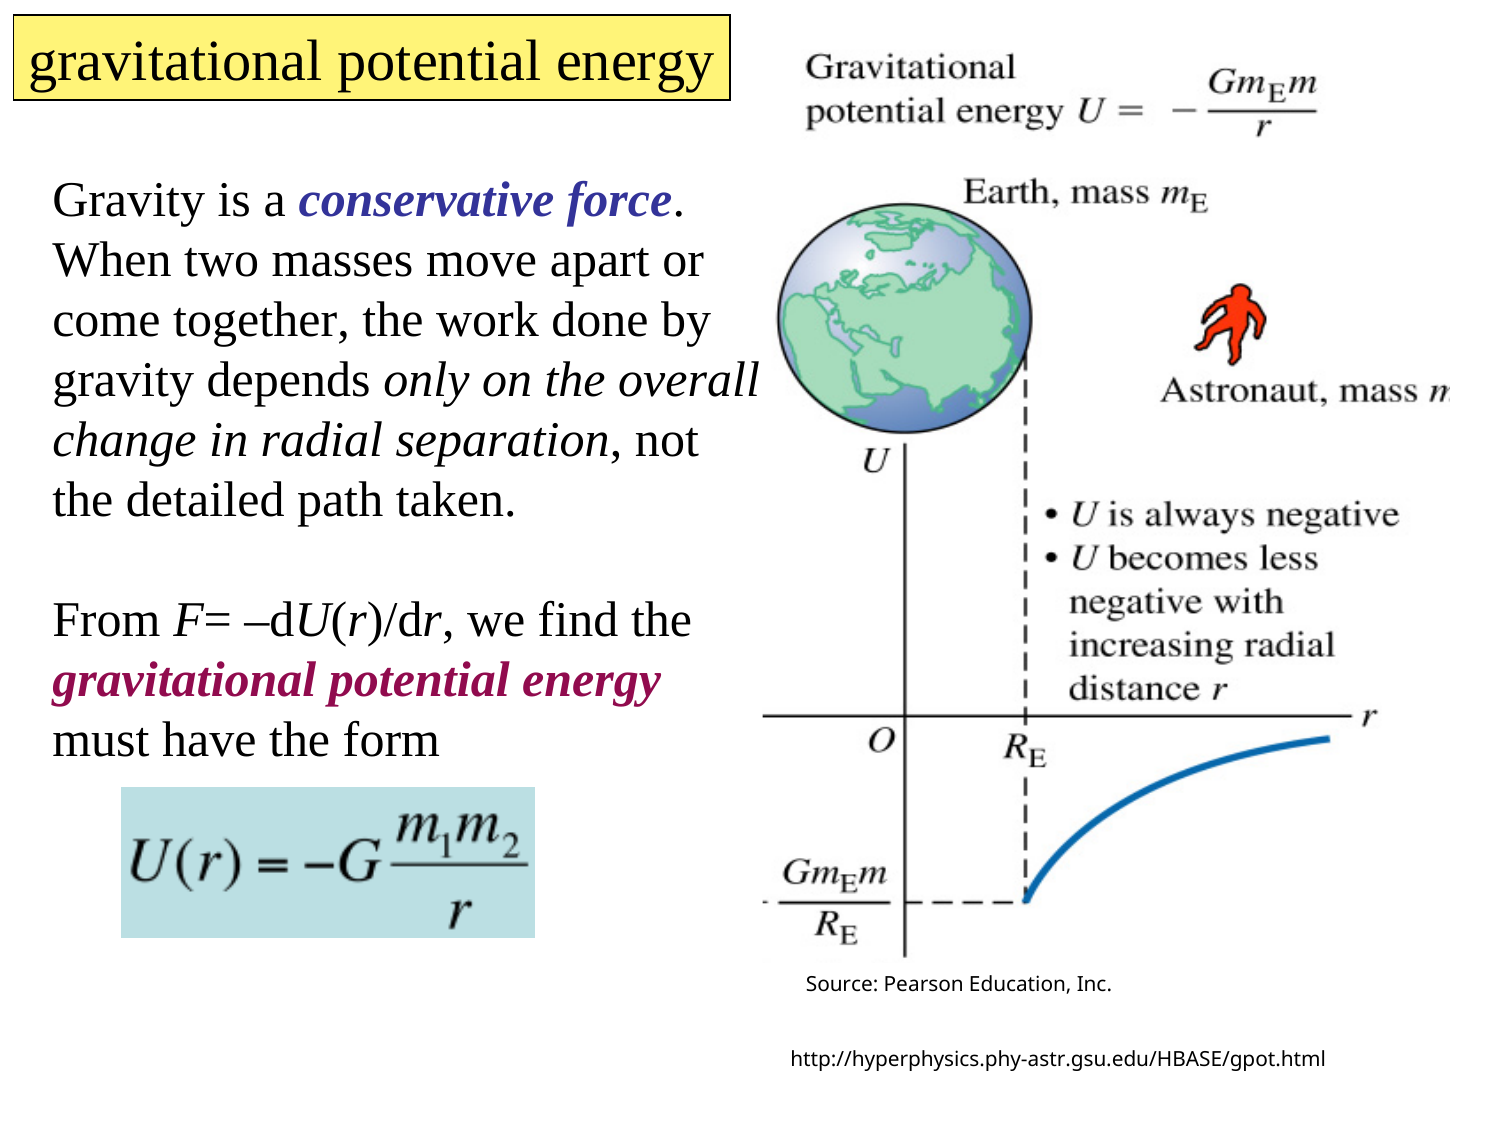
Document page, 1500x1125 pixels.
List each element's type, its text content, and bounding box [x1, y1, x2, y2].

picture [121, 787, 535, 938]
text_box Source: Pearson Education, Inc. [791, 962, 1133, 1003]
text_box Gravity is a conservative force. When two masses move apart or come together, the work done by gravity depends only on the overall change in radial separation, not the detailed path taken. From F= –dU(r)/dr, we find the gravitational potential energy must have the form [37, 158, 788, 1015]
picture [762, 37, 1450, 963]
text_box gravitational potential energy [13, 14, 731, 101]
text_box http://hyperphysics.phy-astr.gsu.edu/HBASE/gpot.html [775, 1037, 1341, 1078]
